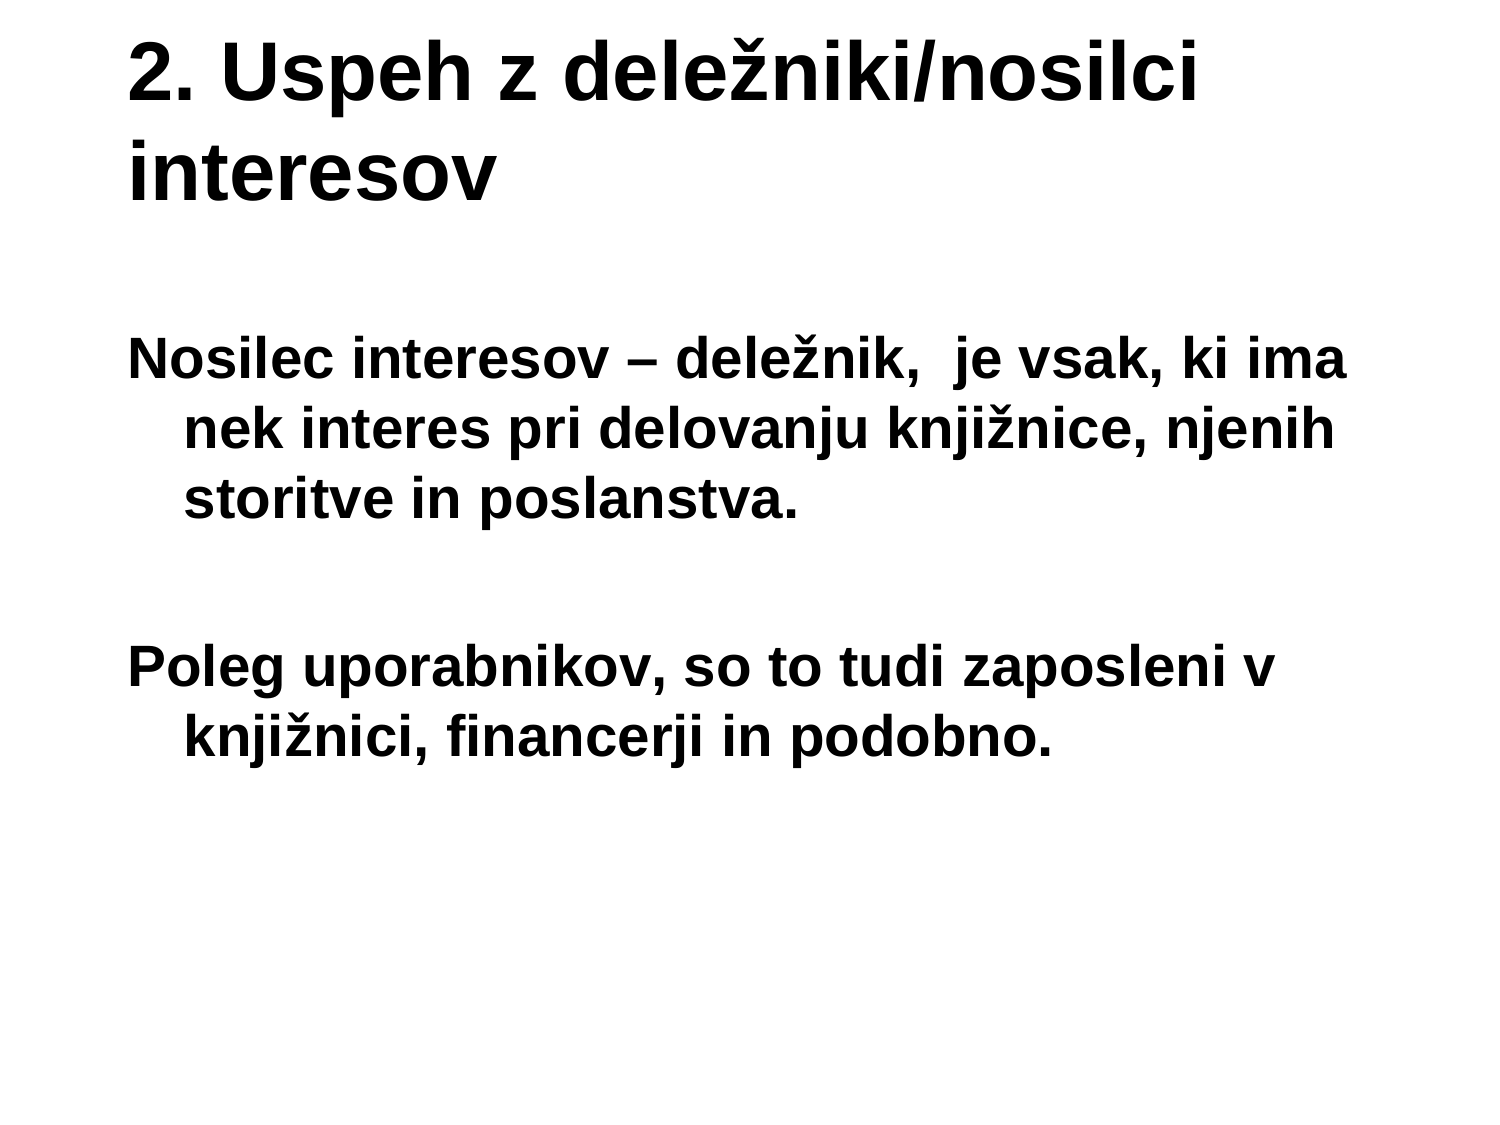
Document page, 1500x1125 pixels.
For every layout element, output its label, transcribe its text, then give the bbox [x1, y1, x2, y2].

title 2. Uspeh z deležniki/nosilci interesov [112, 9, 1388, 225]
list Nosilec interesov – deležnik, je vsak, ki ima nek interes pri delovanju knjižnice, njenih storitve in poslanstva. Poleg uporabnikov, so to tudi zaposleni v knjižnici, financerji in podobno. [112, 312, 1388, 988]
